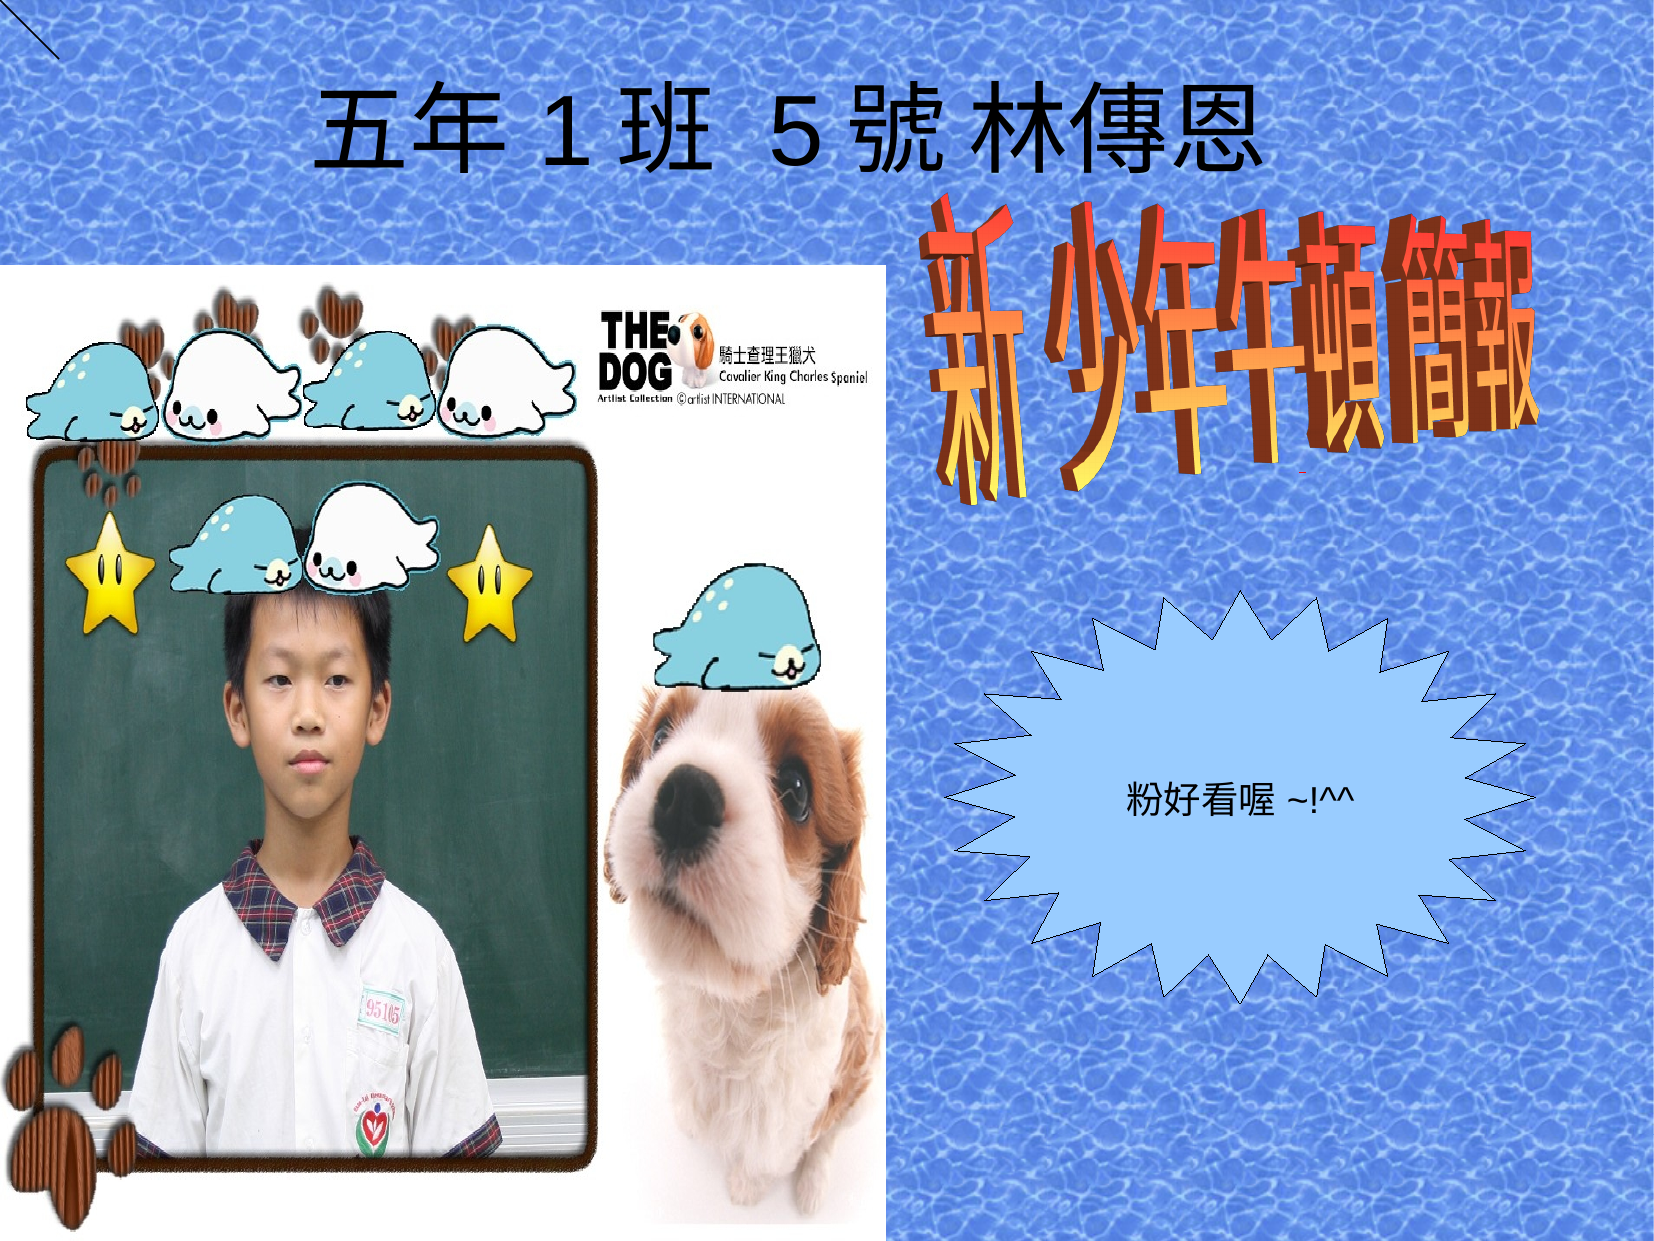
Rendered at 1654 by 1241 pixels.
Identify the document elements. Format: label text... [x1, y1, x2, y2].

picture [0, 0, 1654, 1241]
text_box 粉好看喔~!^^ [944, 590, 1536, 1004]
text_box 五年1班 5號 林傳恩 [295, 41, 1359, 178]
